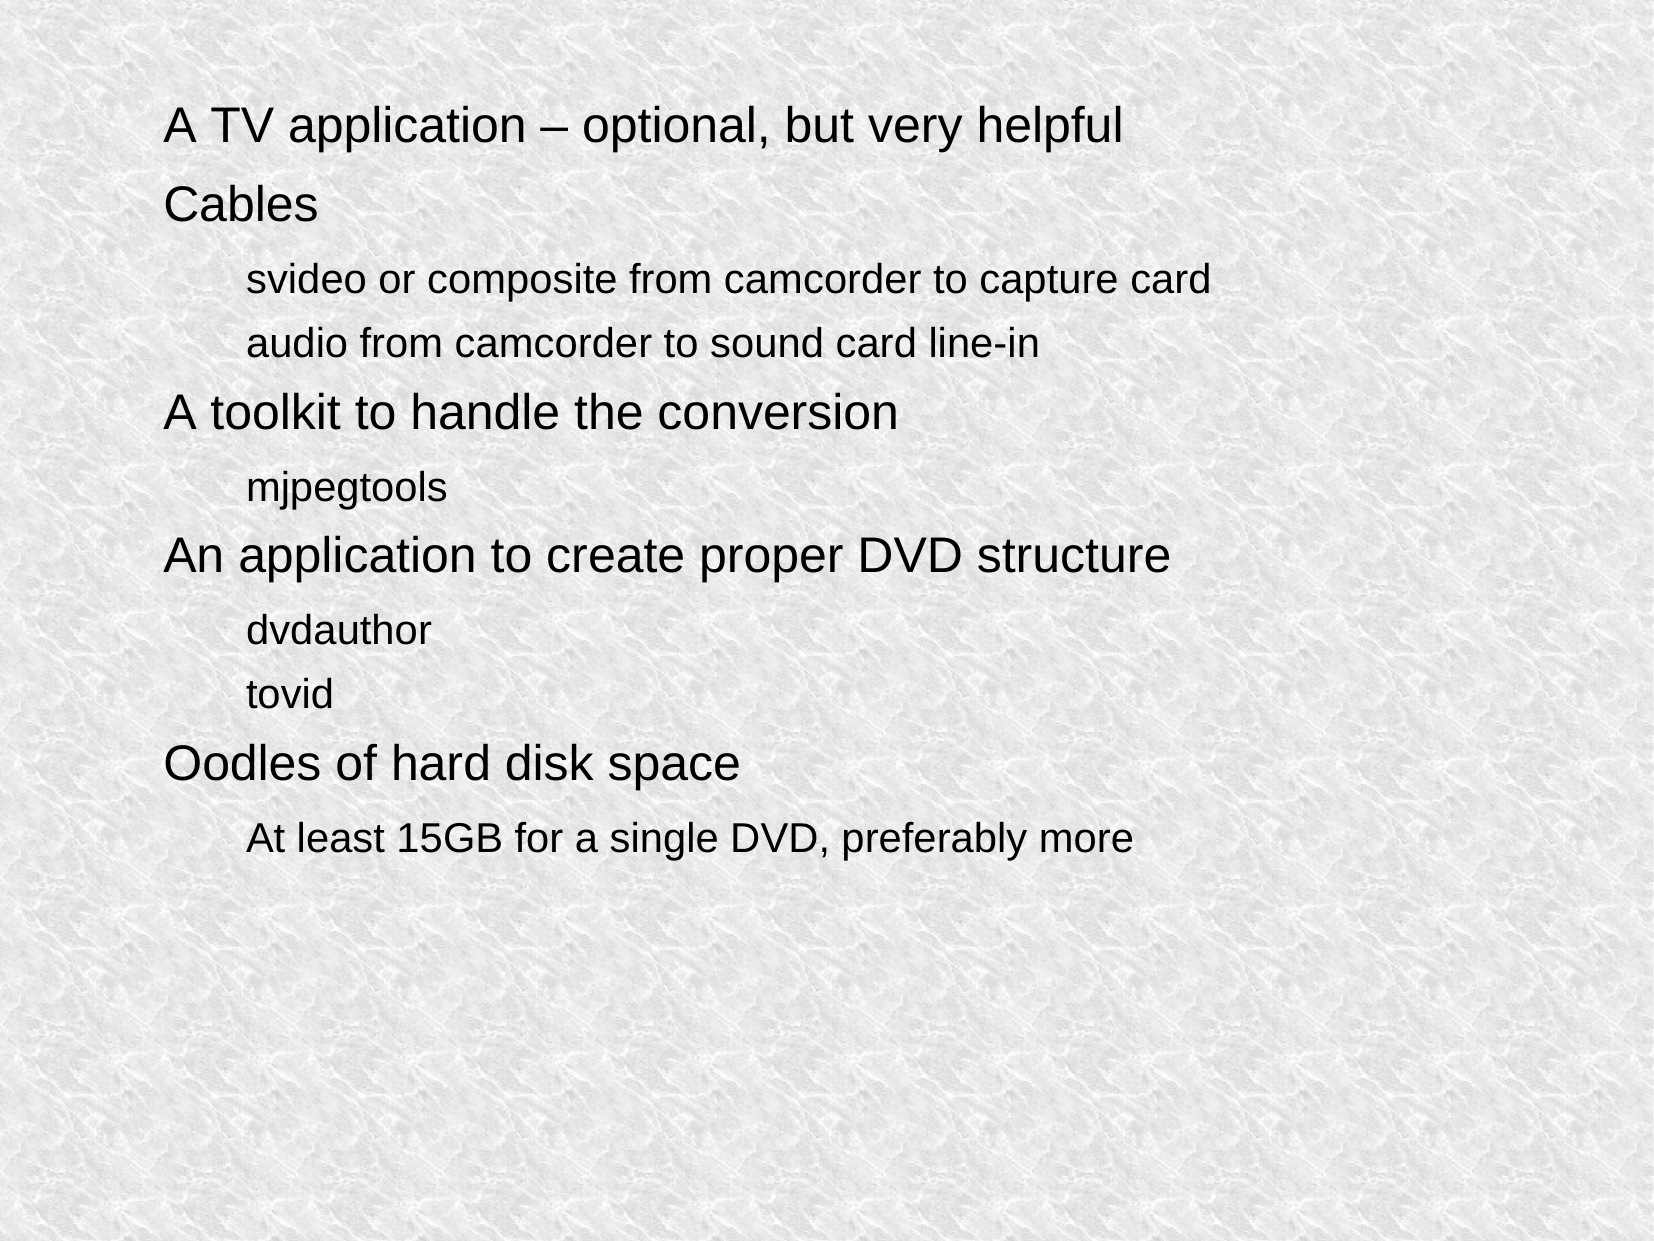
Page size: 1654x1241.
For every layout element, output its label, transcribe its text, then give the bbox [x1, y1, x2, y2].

list A TV application – optional, but very helpful Cables svideo or composite from camcorder to capture card audio from camcorder to sound card line-in A toolkit to handle the conversion mjpegtools An application to create proper DVD structure dvdauthor tovid Oodles of hard disk space At least 15GB for a single DVD, preferably more [68, 96, 1588, 1157]
picture [0, 0, 1654, 1241]
